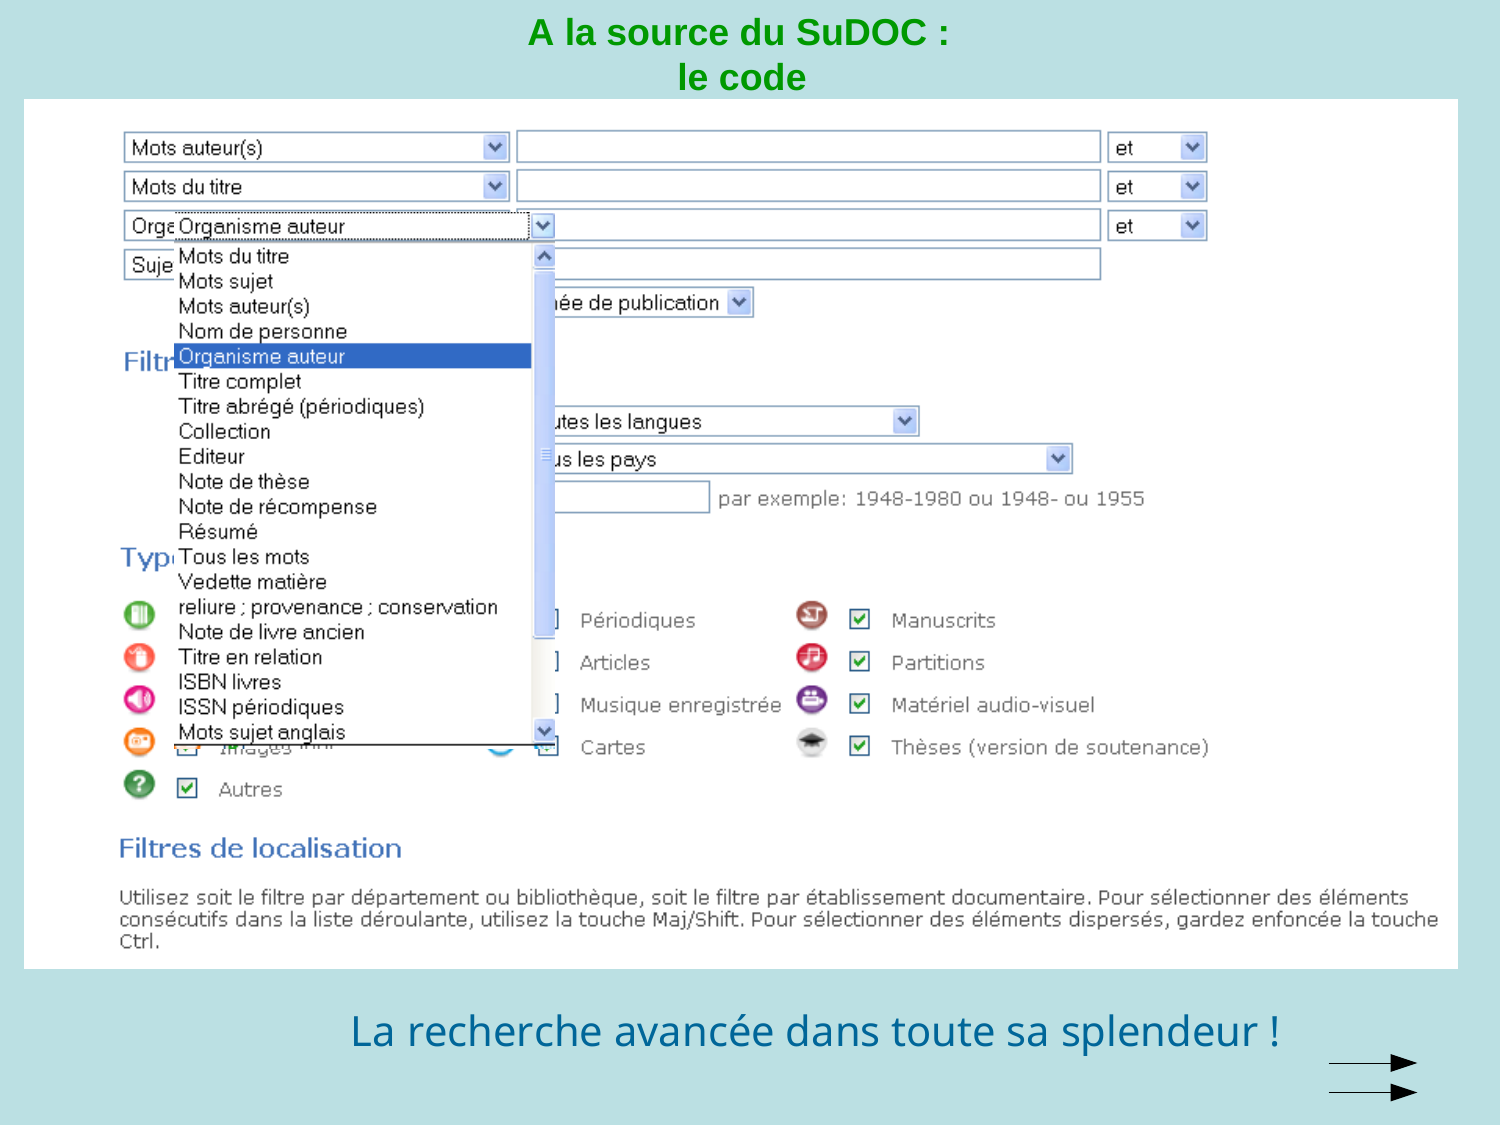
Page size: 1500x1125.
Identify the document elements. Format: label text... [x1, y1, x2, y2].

text_box A la source du SuDOC : le code [512, 0, 966, 99]
text_box La recherche avancée dans toute sa splendeur ! [336, 996, 1297, 1063]
picture [24, 99, 1458, 969]
